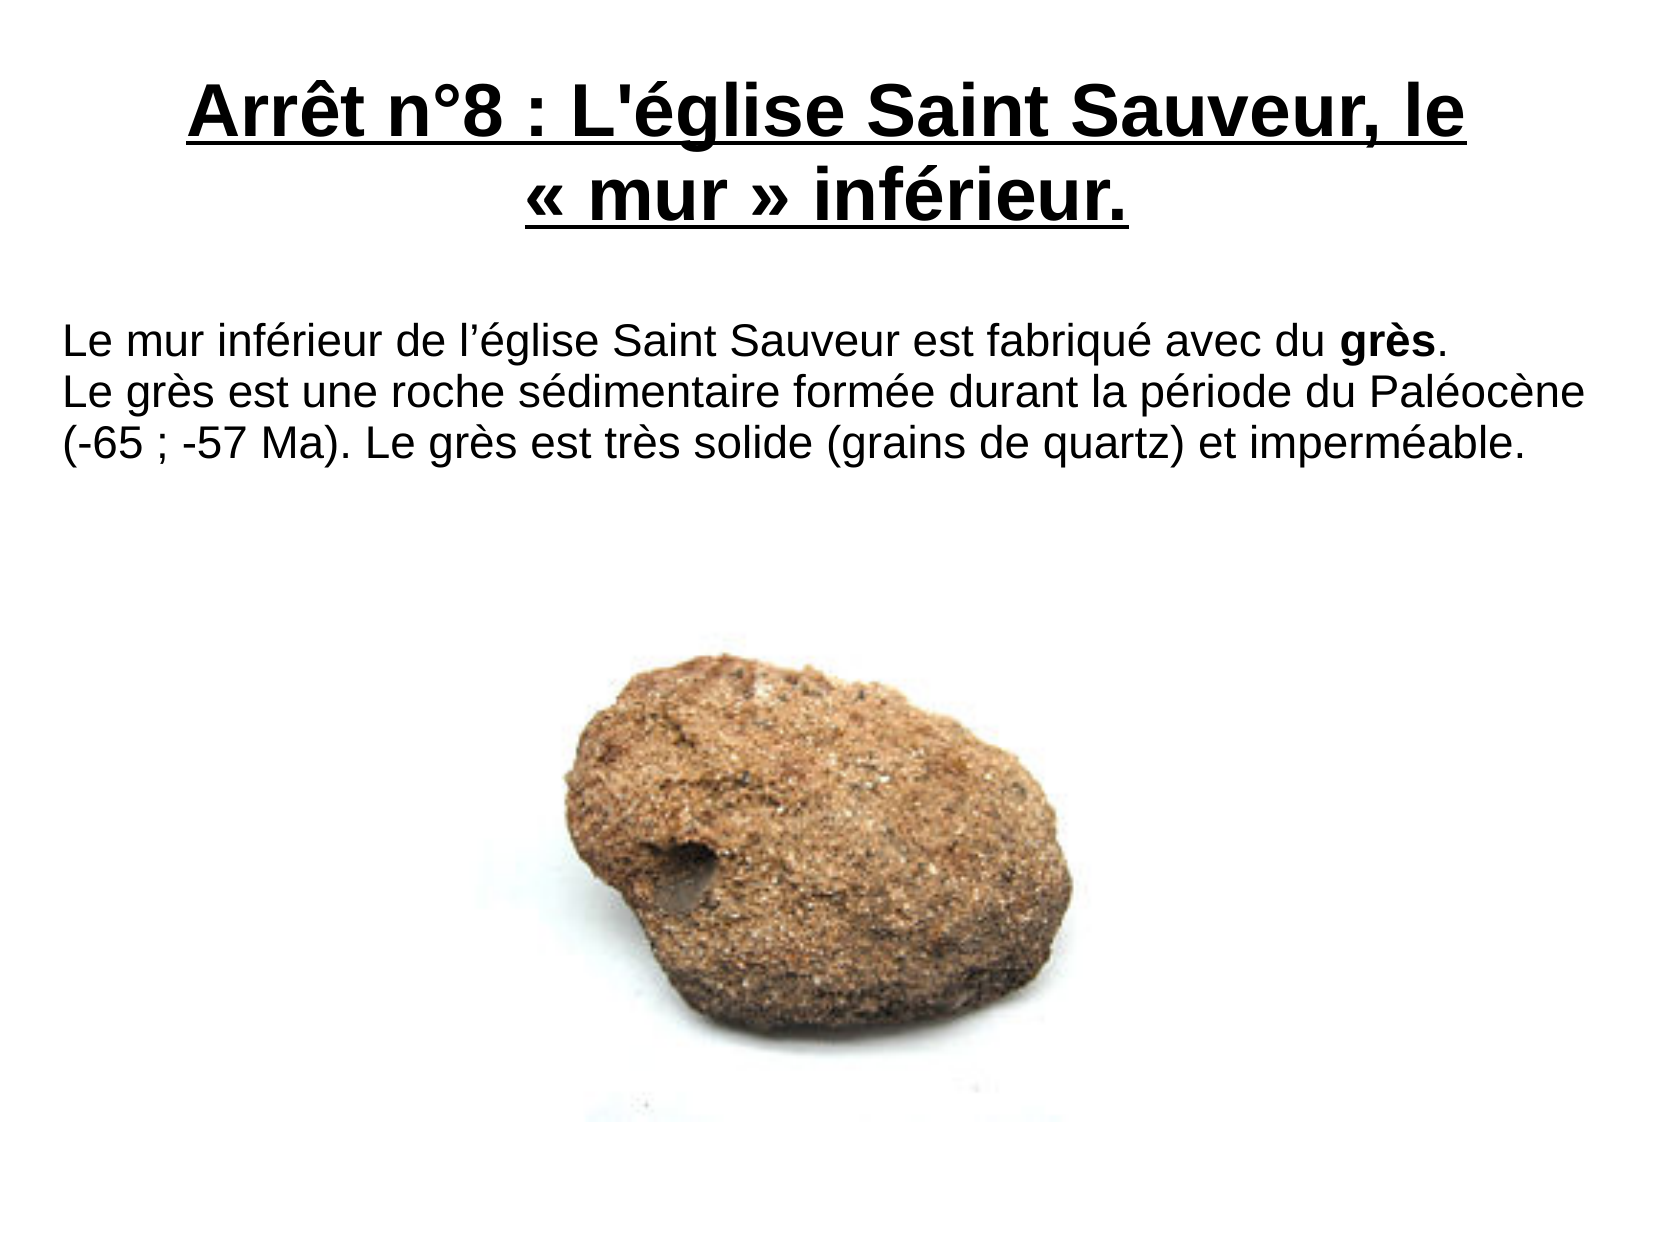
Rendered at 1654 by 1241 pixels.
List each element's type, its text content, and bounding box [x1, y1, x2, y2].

picture [425, 519, 1229, 1123]
text_box Le mur inférieur de l’église Saint Sauveur est fabriqué avec du grès. Le grès est une roche sédimentaire formée durant la période du Paléocène (-65 ; -57 Ma). Le grès est très solide (grains de quartz) et imperméable. [47, 307, 1607, 1193]
title Arrêt n°8 : L'église Saint Sauveur, le « mur » inférieur. [82, 49, 1571, 257]
